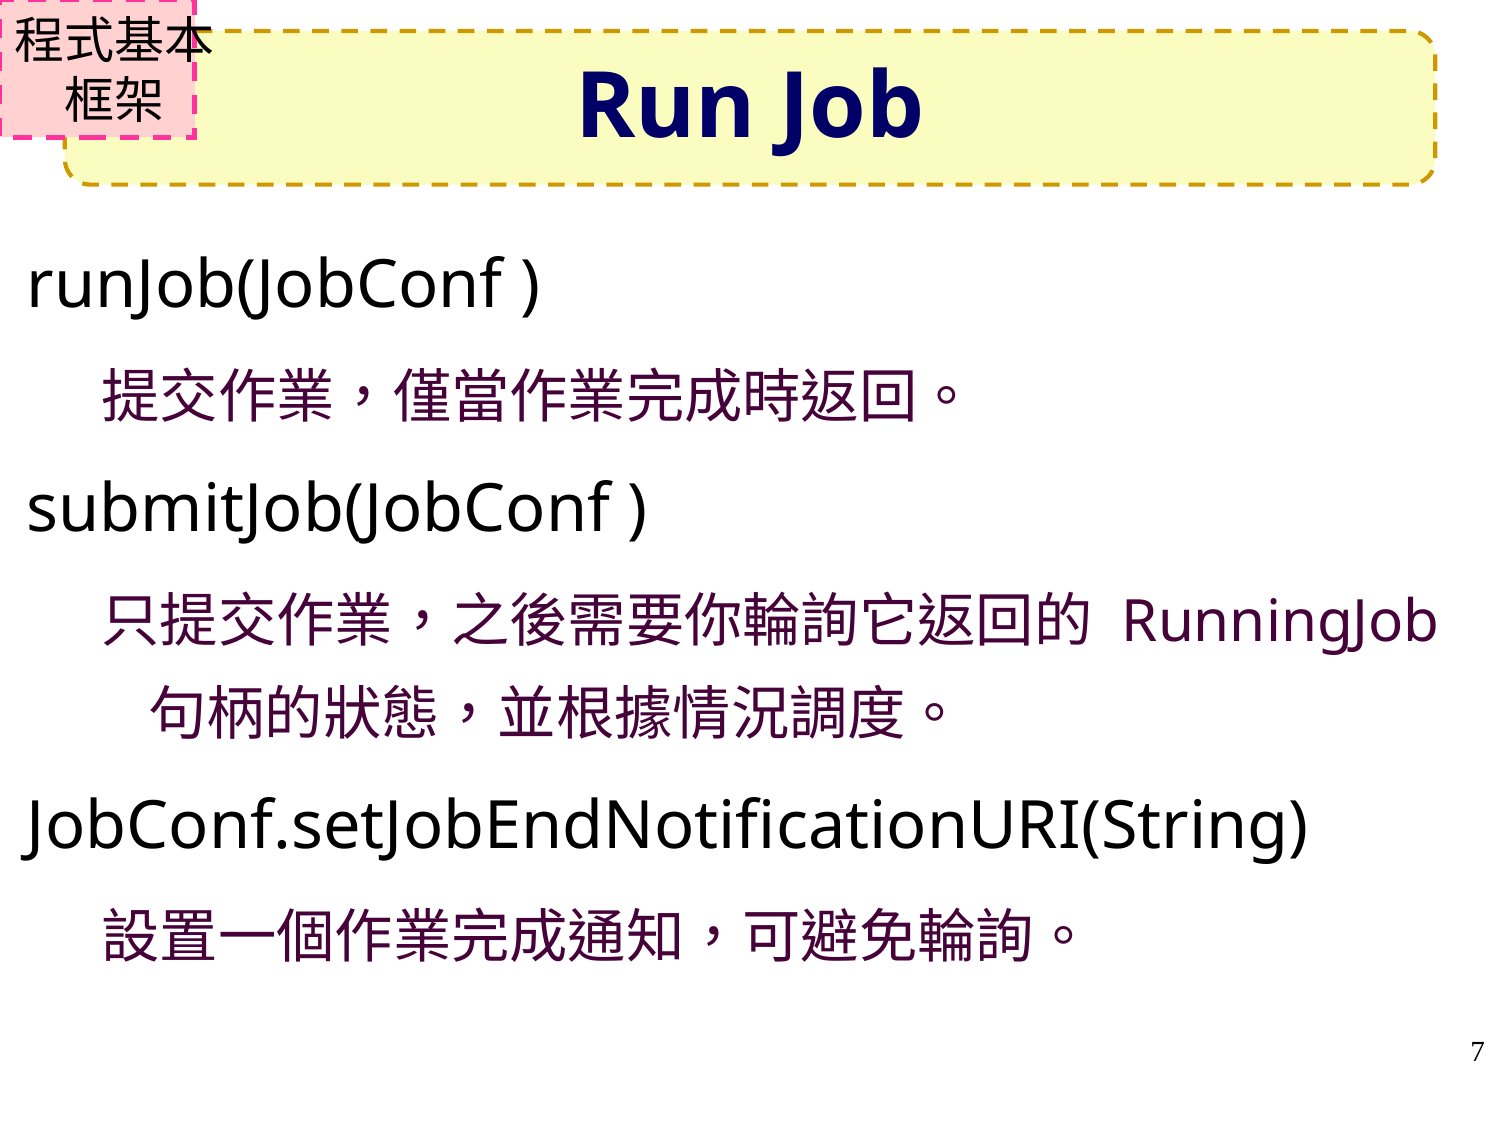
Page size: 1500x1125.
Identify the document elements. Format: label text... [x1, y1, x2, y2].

list runJob(JobConf ) 提交作業，僅當作業完成時返回。 submitJob(JobConf ) 只提交作業，之後需要你輪詢它返回的 RunningJob 句柄的狀態，並根據情況調度。 JobConf.setJobEndNotificationURI(String) 設置一個作業完成通知，可避免輪詢。 [11, 219, 1489, 1000]
title Run Job [112, 30, 1388, 173]
text_box 程式基本 框架 [0, 0, 195, 138]
text_box <編號> [1324, 1025, 1500, 1101]
